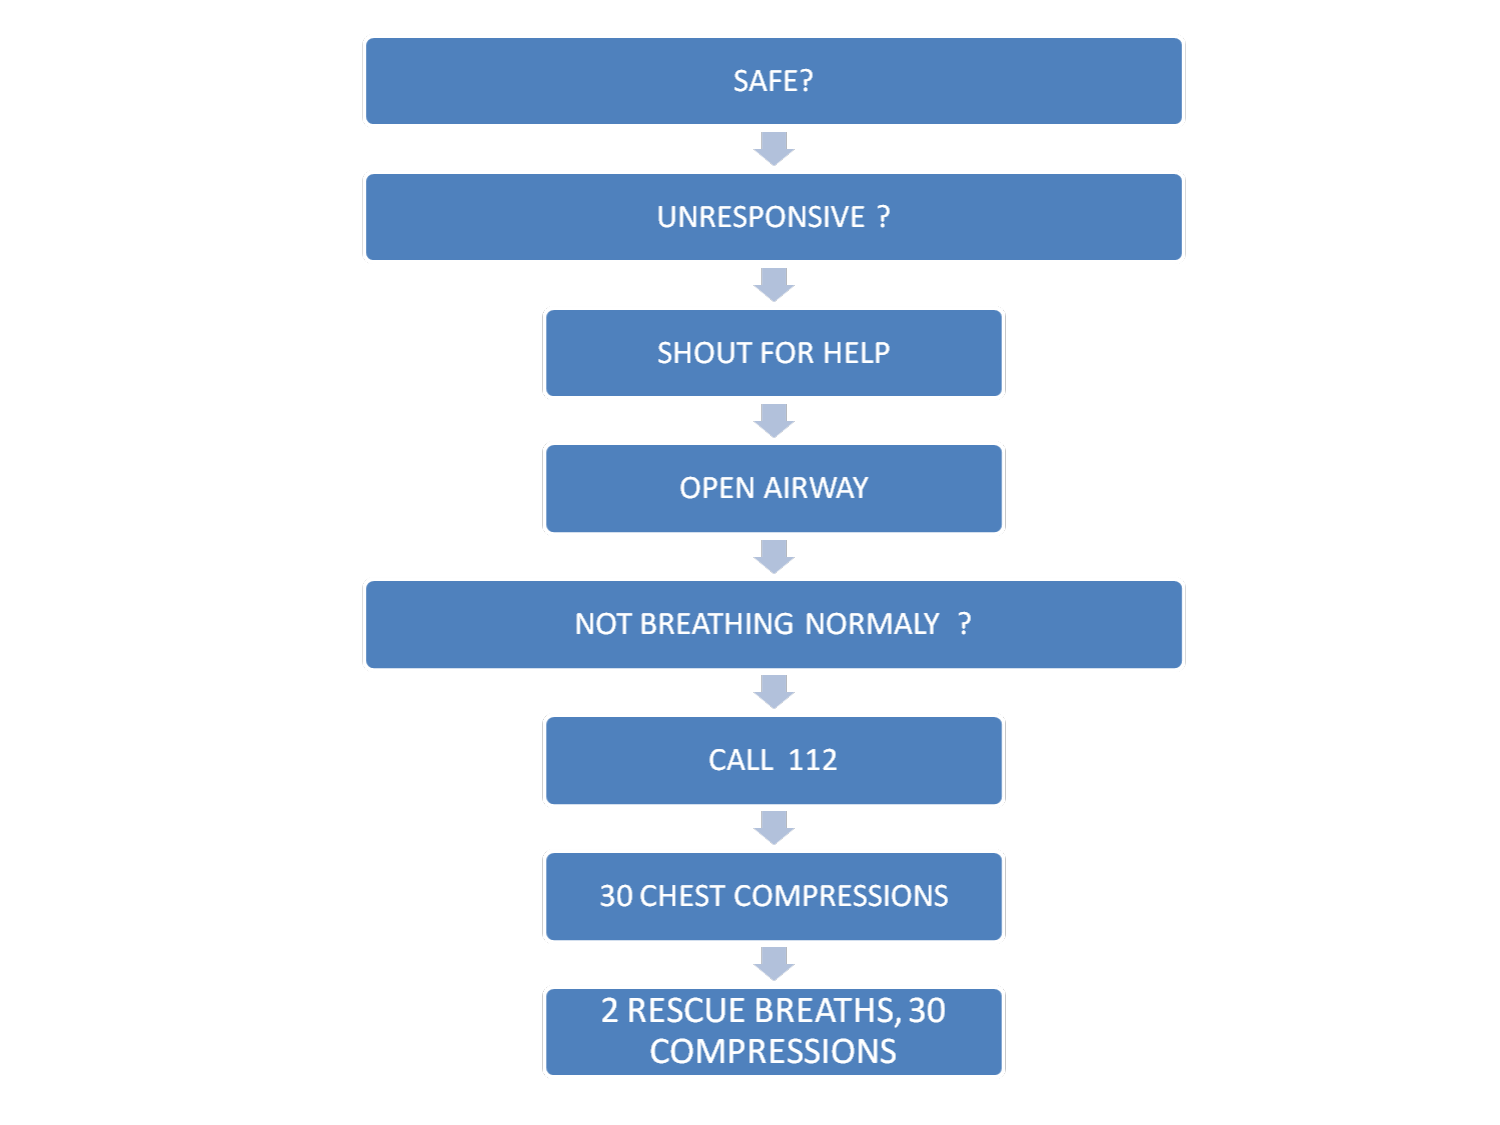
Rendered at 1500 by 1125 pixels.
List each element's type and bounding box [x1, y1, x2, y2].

picture [140, 33, 1408, 1080]
